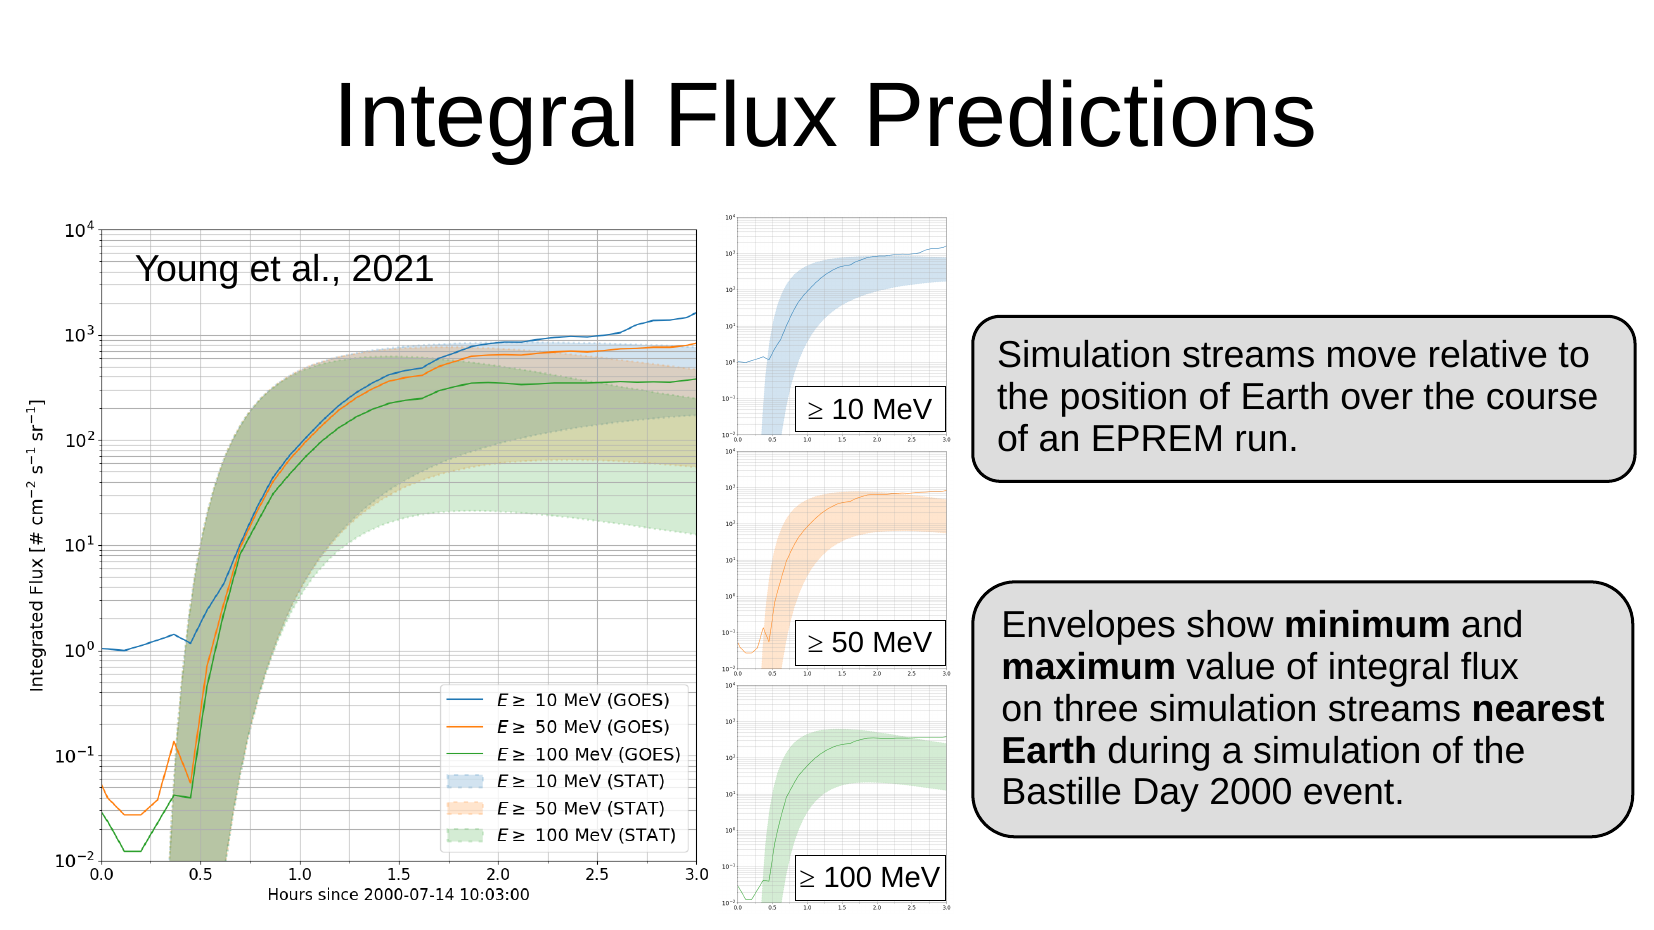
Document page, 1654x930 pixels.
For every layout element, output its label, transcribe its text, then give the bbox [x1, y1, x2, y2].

text_box ≥ 10 MeV [795, 386, 946, 432]
picture [15, 209, 954, 916]
text_box ≥ 100 MeV [795, 855, 946, 901]
title Integral Flux Predictions [82, 36, 1571, 193]
text_box ≥ 50 MeV [795, 620, 946, 666]
text_box Young et al., 2021 [120, 240, 450, 297]
text_box Envelopes show minimum and maximum value of integral flux on three simulation streams nearest Earth during a simulation of the Bastille Day 2000 event. [972, 581, 1633, 837]
text_box Simulation streams move relative to the position of Earth over the course of an EPREM run. [972, 316, 1636, 482]
